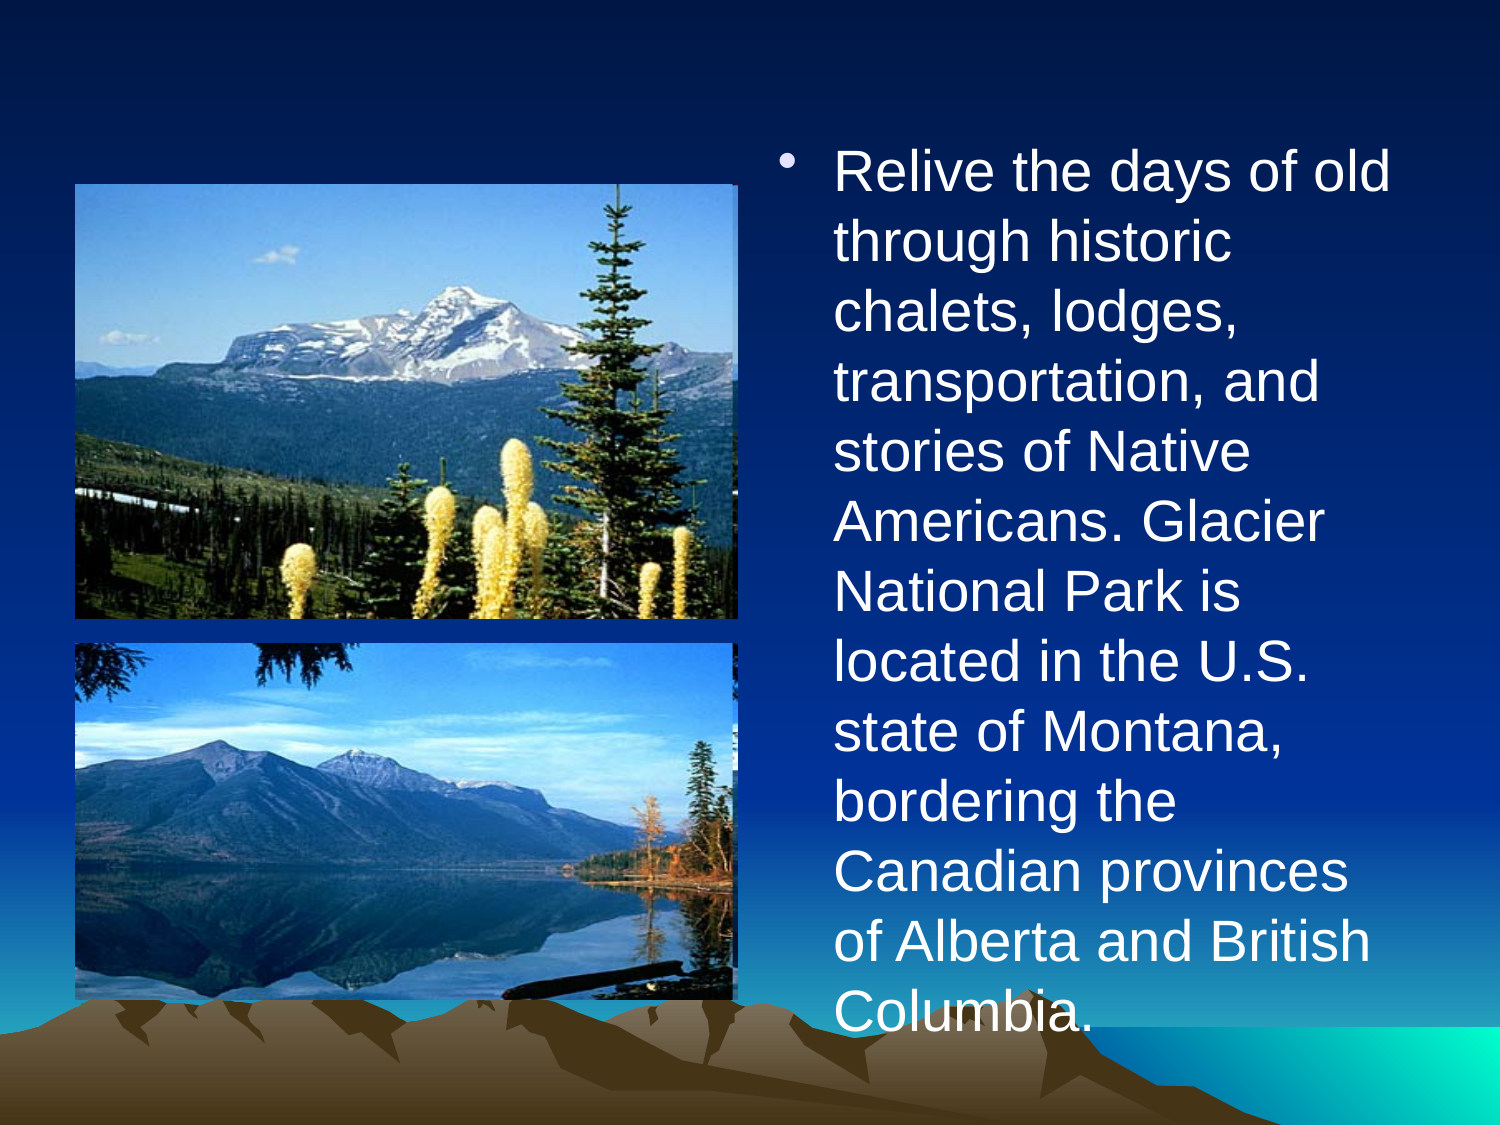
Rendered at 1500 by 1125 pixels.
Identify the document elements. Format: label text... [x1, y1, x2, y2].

picture [75, 184, 738, 619]
picture [75, 643, 738, 1000]
list Relive the days of old through historic chalets, lodges, transportation, and stories of Native Americans. Glacier National Park is located in the U.S. state of Montana, bordering the Canadian provinces of Alberta and British Columbia. [762, 125, 1425, 1000]
